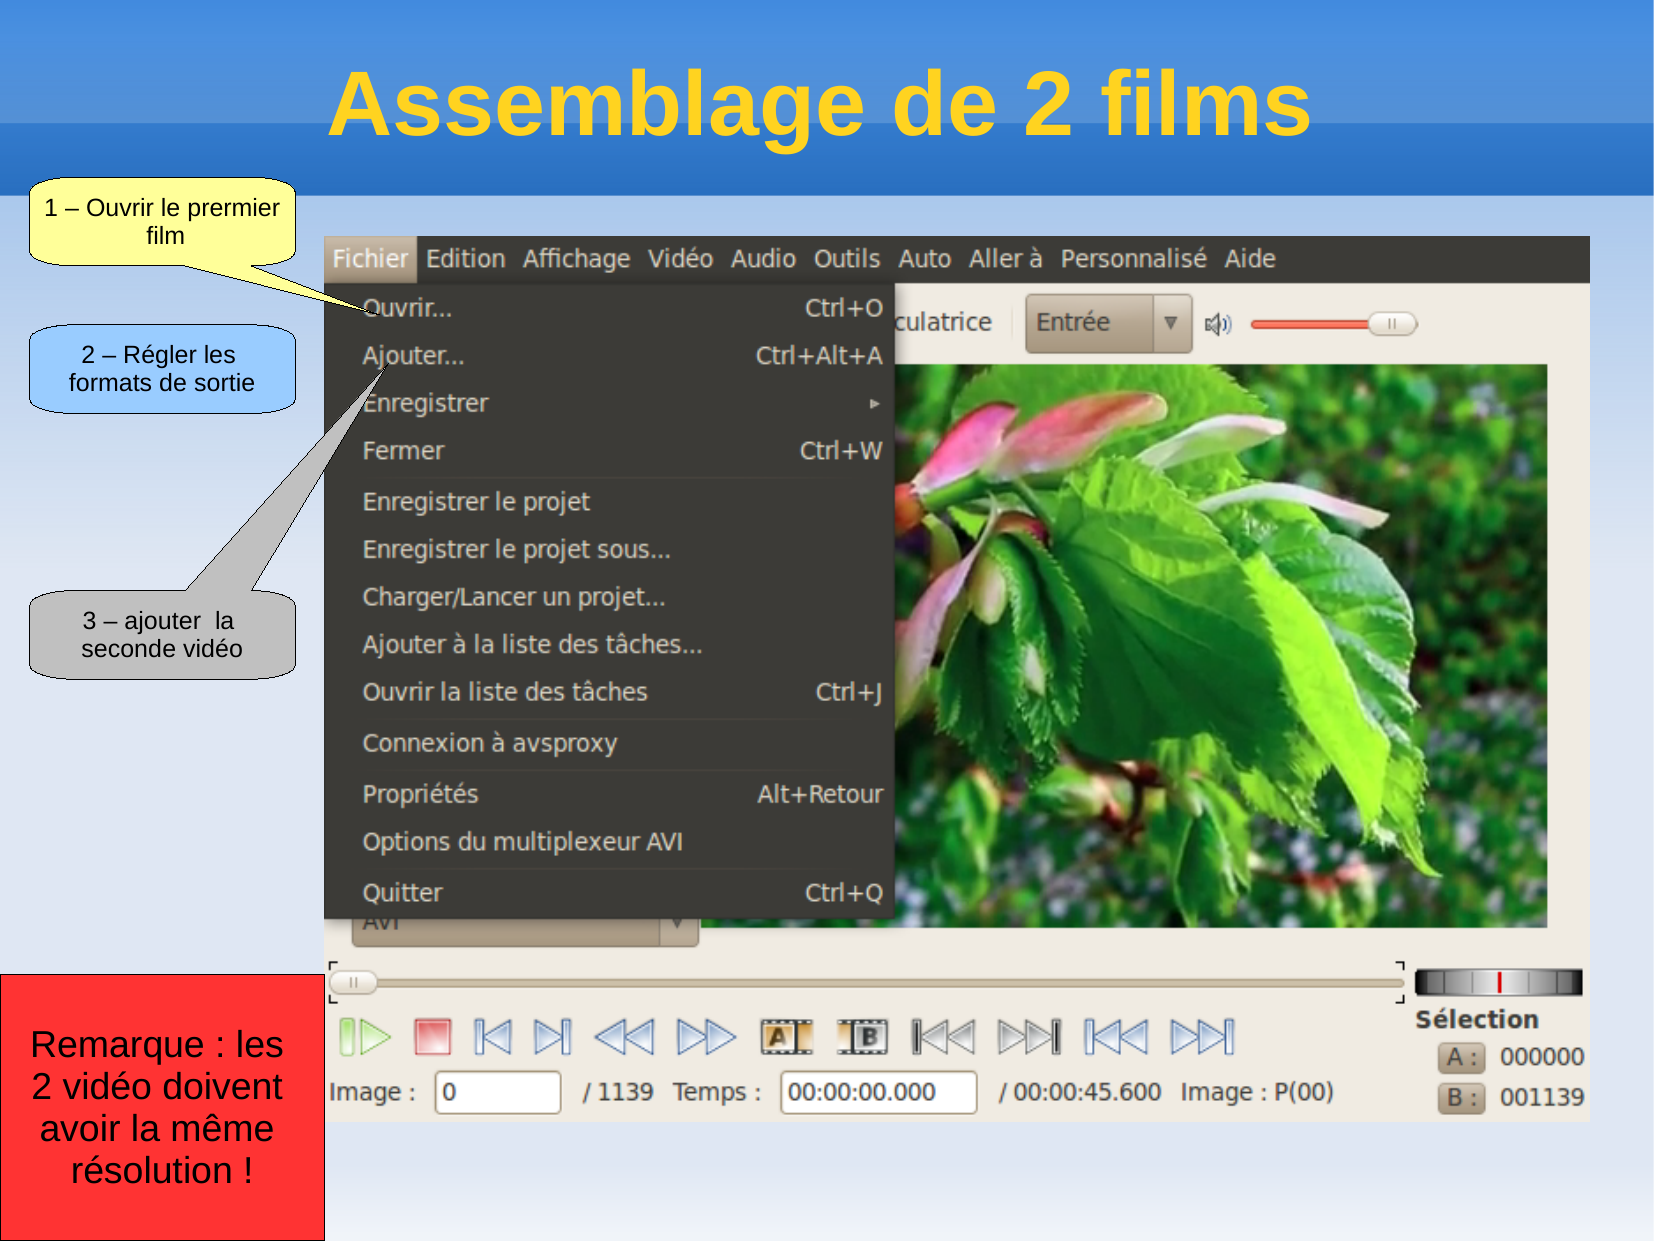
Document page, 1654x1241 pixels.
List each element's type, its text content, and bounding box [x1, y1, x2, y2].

text_box 1 – Ouvrir le prermier film [29, 177, 380, 315]
text_box 2 – Régler les formats de sortie [29, 324, 296, 414]
title Assemblage de 2 films [76, 7, 1565, 200]
text_box 3 – ajouter la seconde vidéo [29, 363, 389, 680]
text_box Remarque : les 2 vidéo doivent avoir la même résolution ! [0, 974, 325, 1241]
picture [0, 0, 1654, 1241]
